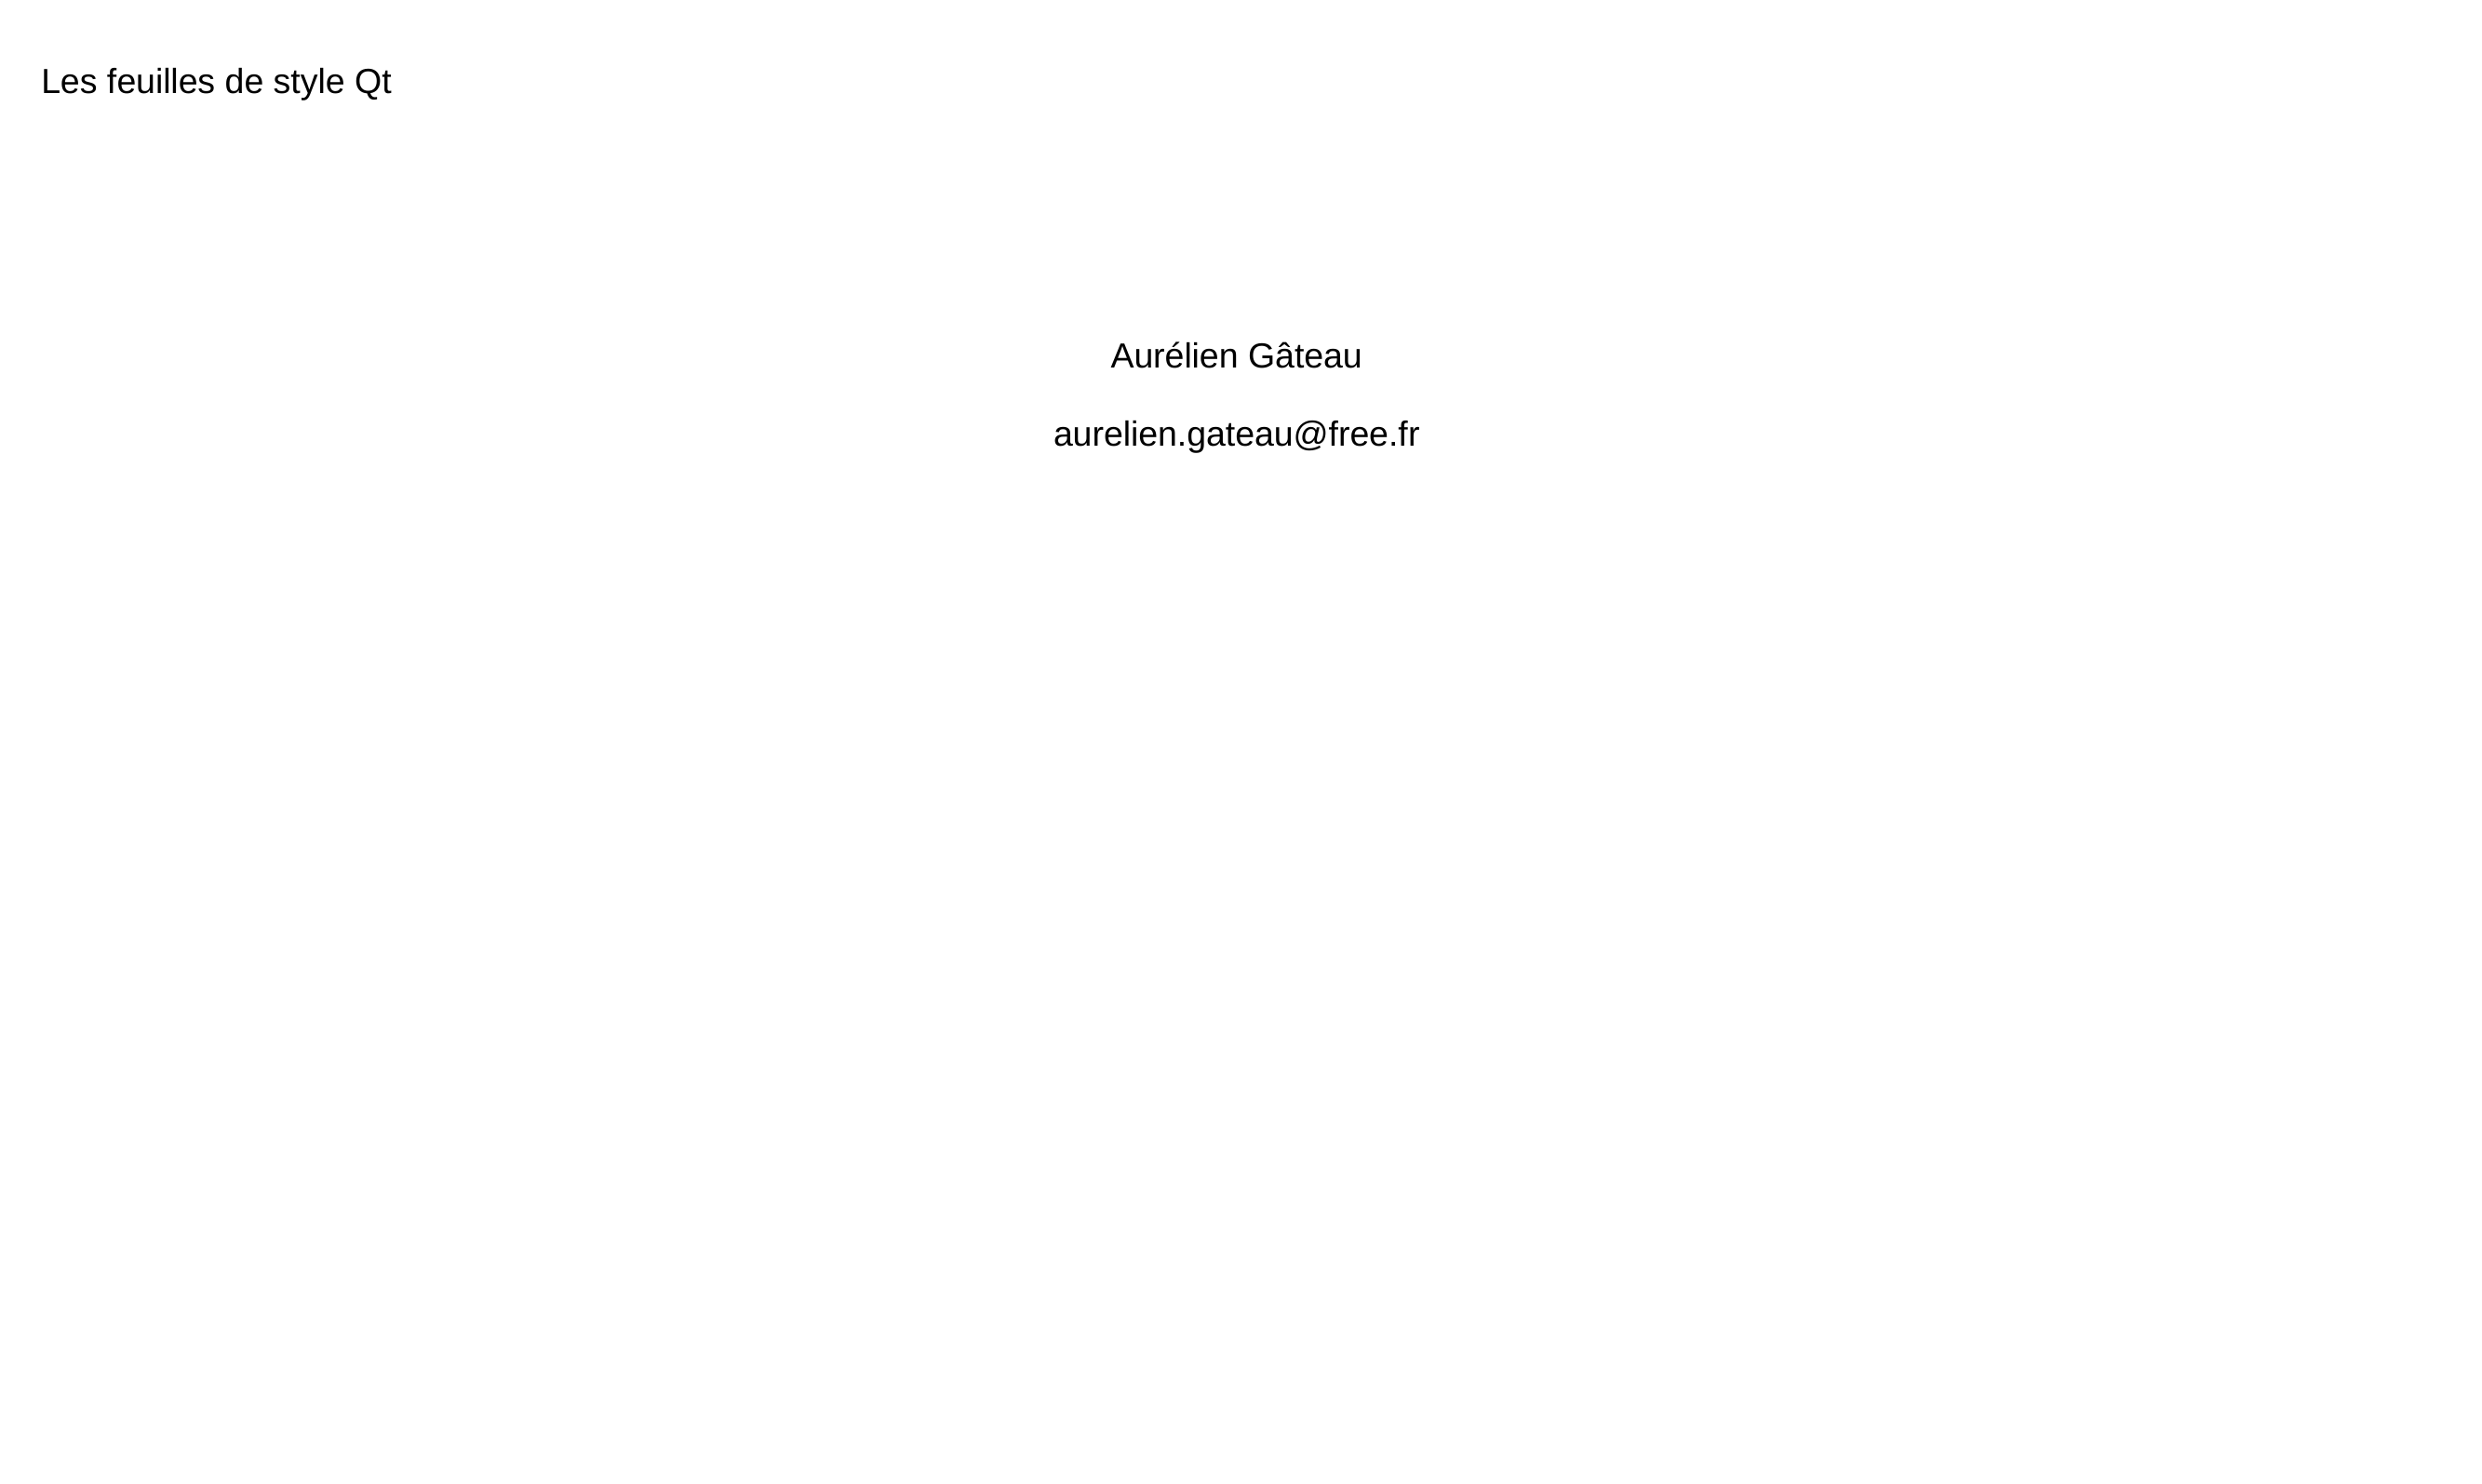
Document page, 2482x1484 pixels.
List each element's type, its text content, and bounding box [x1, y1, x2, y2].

text_box Les feuilles de style Qt [27, 55, 2446, 166]
text_box Aurélien Gâteau aurelien.gateau@free.fr [27, 329, 2446, 742]
